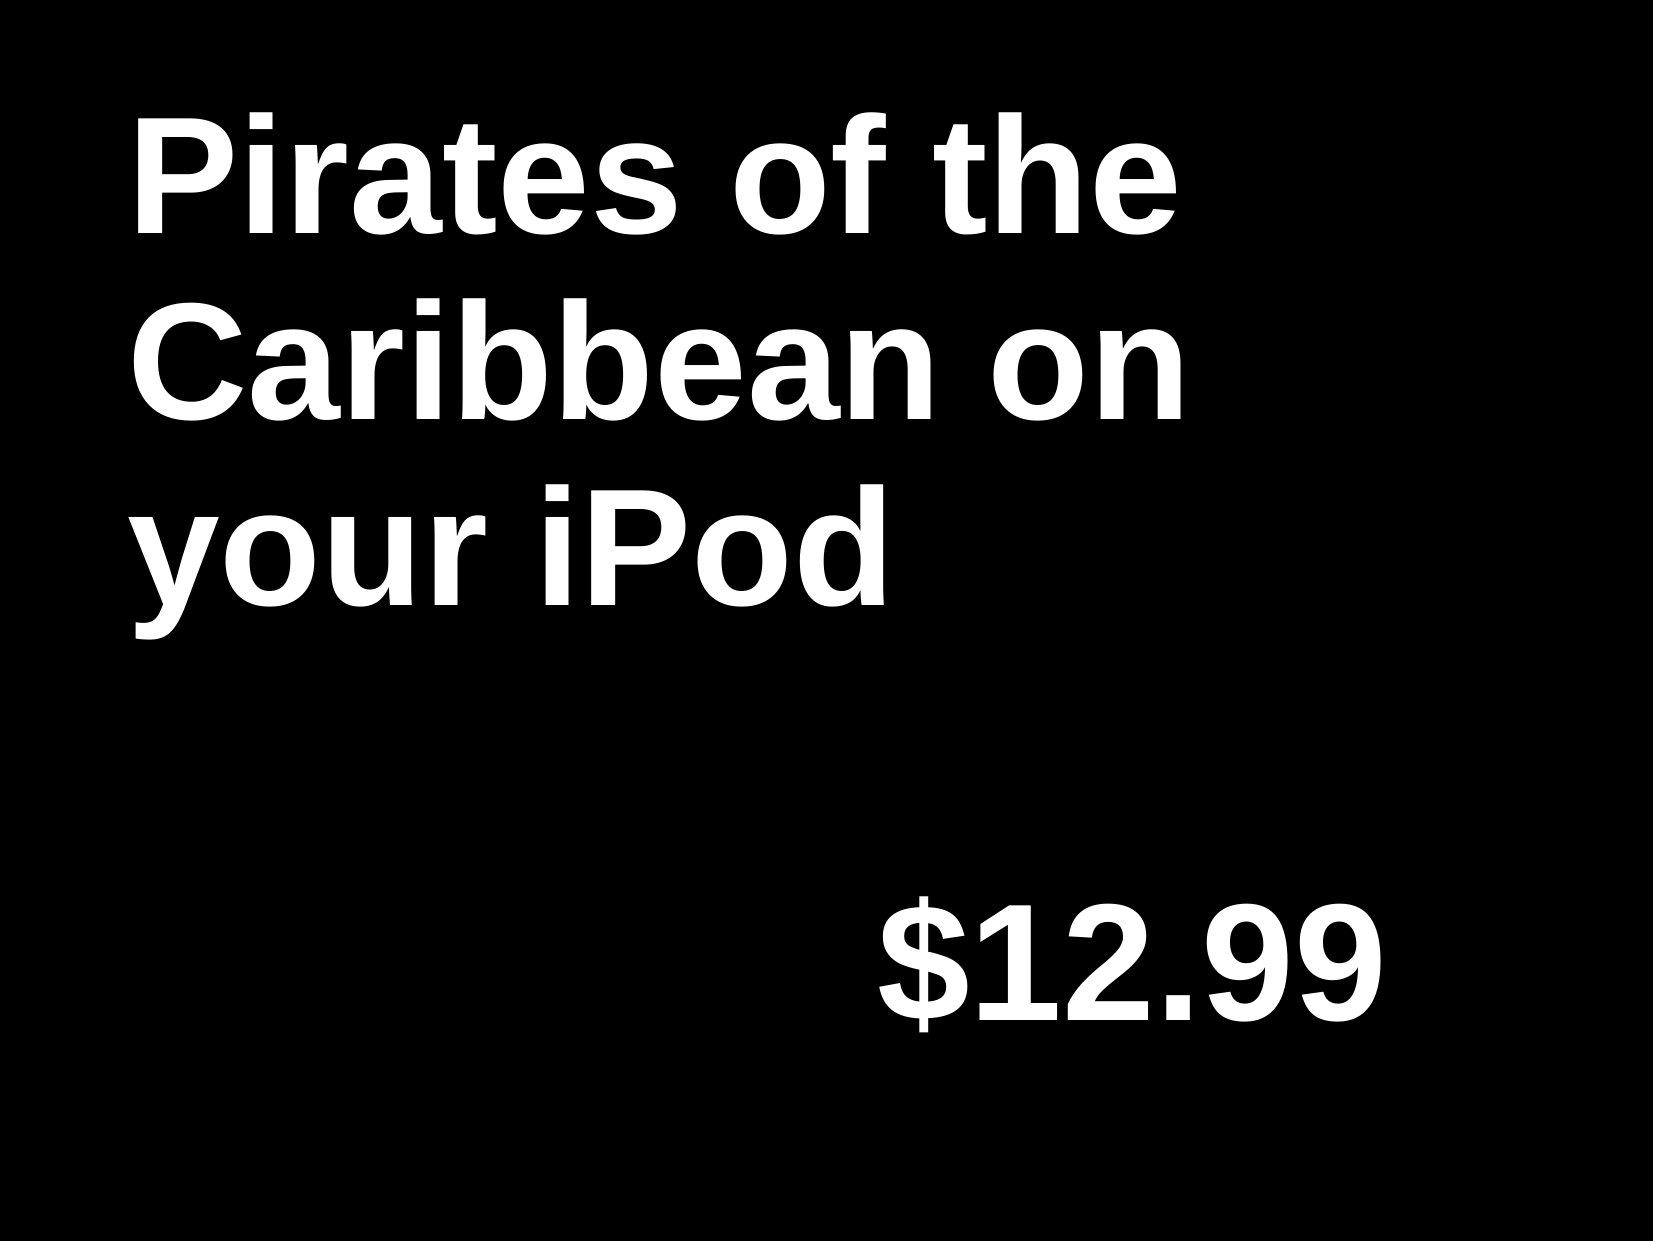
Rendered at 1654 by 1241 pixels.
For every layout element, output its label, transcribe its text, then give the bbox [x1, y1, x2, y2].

text_box $12.99 [862, 862, 1501, 1065]
text_box Pirates of the Caribbean on your iPod [112, 75, 1276, 751]
